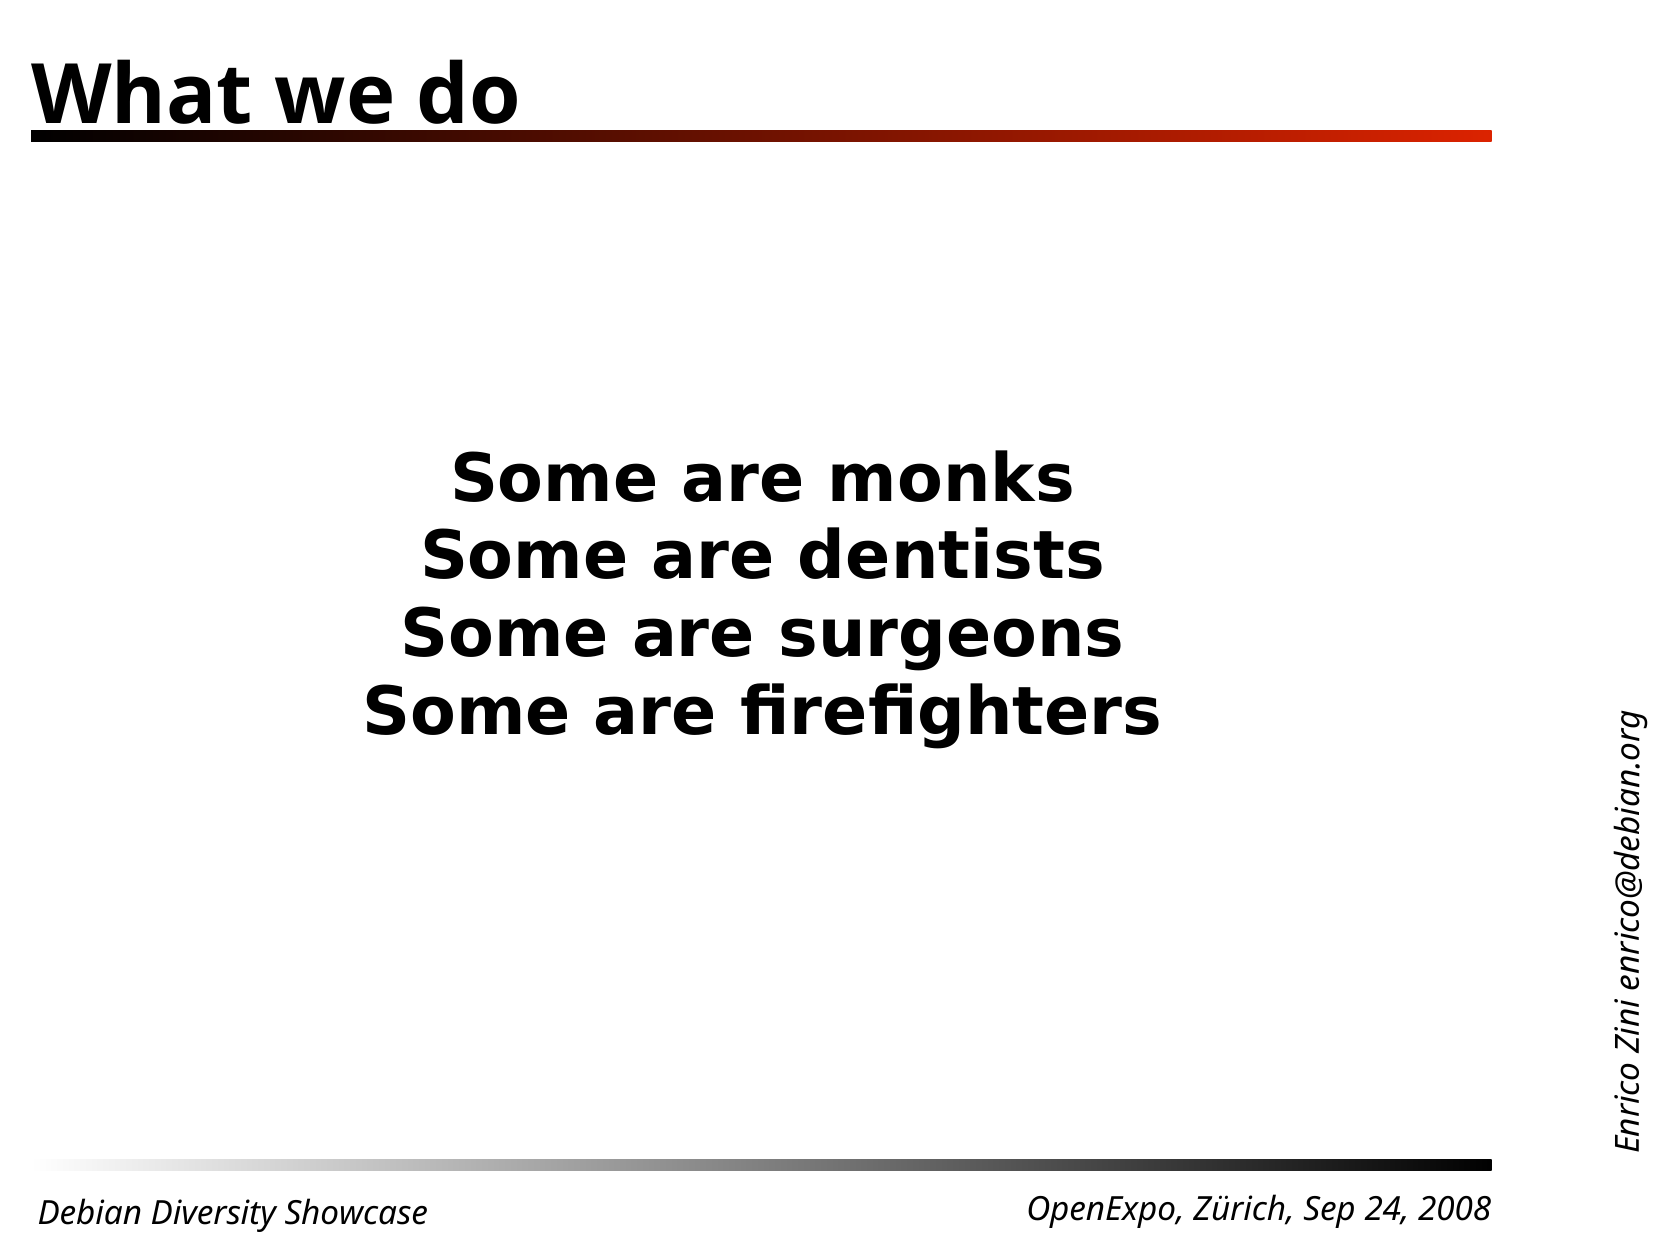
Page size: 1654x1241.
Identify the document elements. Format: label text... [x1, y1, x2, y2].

text_box Some are monks Some are dentists Some are surgeons Some are firefighters [30, 439, 1495, 751]
text_box What we do [31, 34, 1438, 168]
